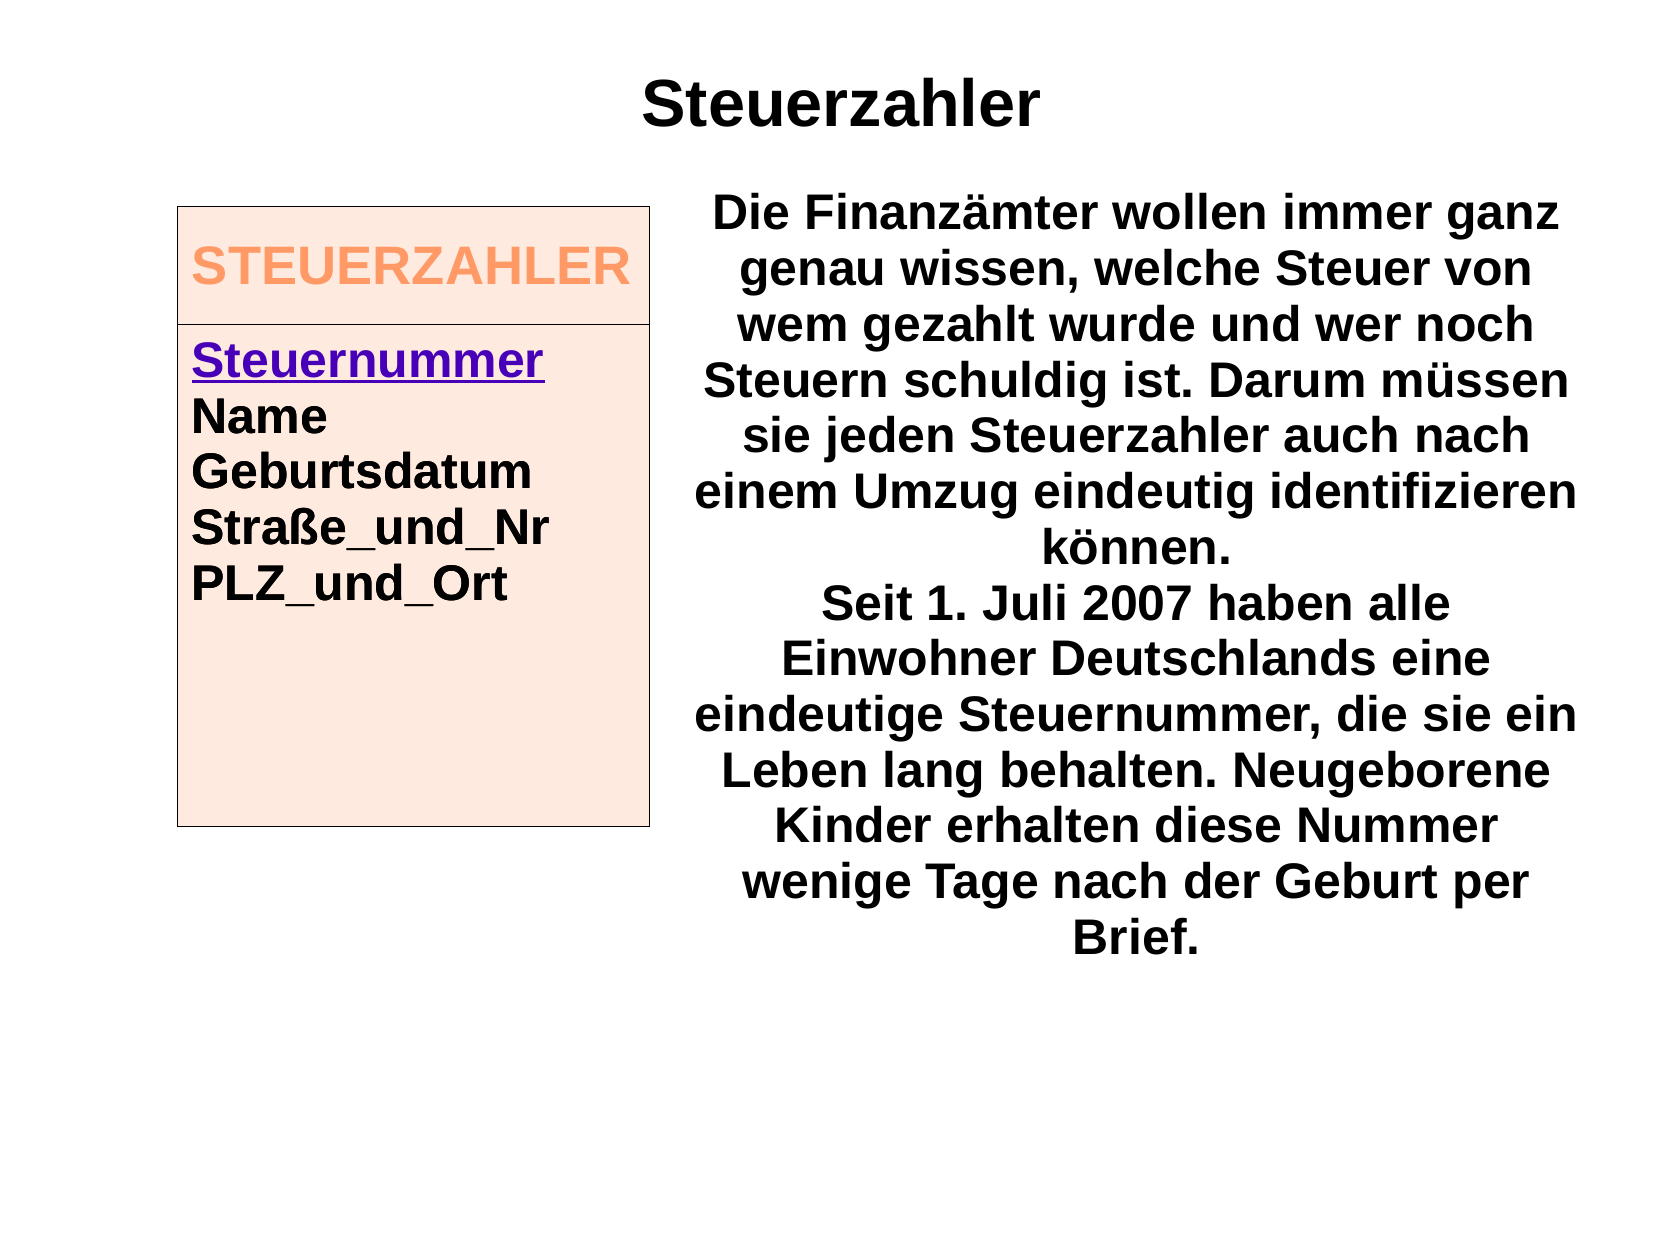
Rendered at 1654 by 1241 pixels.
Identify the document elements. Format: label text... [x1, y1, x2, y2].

text_box STEUERZAHLER [177, 206, 650, 324]
text_box Steuernummer Name Geburtsdatum Straße_und_Nr PLZ_und_Ort [177, 324, 650, 827]
text_box Die Finanzämter wollen immer ganz genau wissen, welche Steuer von wem gezahlt wurde und wer noch Steuern schuldig ist. Darum müssen sie jeden Steuerzahler auch nach einem Umzug eindeutig identifizieren können. Seit 1. Juli 2007 haben alle Einwohner Deutschlands eine eindeutige Steuernummer, die sie ein Leben lang behalten. Neugeborene Kinder erhalten diese Nummer wenige Tage nach der Geburt per Brief. [679, 177, 1595, 990]
text_box Steuerzahler [59, 59, 1625, 149]
